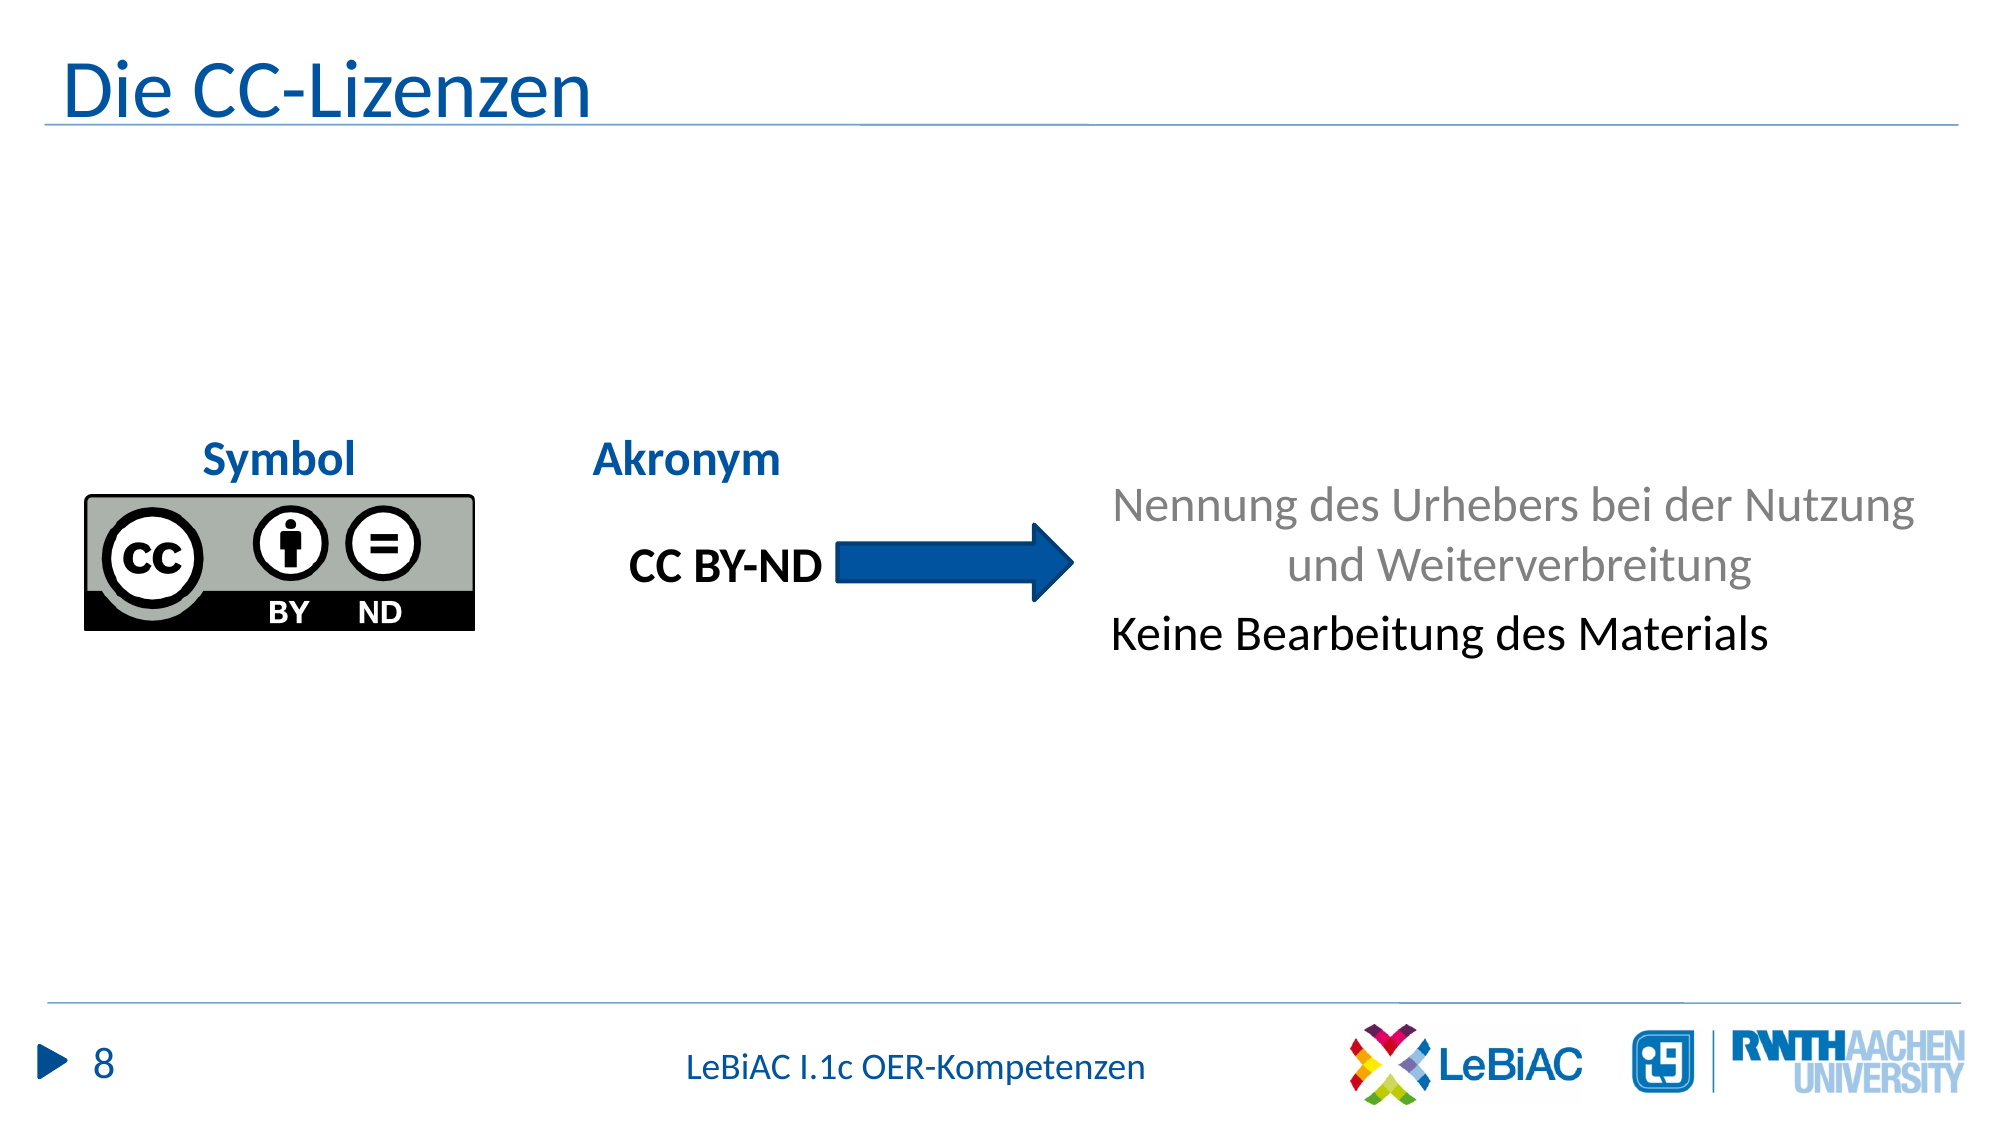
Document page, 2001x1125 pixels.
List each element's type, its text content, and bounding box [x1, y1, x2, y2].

picture [1350, 1024, 1582, 1105]
text_box CC BY-ND [614, 524, 838, 600]
text_box Nennung des Urhebers bei der Nutzung und Weiterverbreitung [1097, 464, 1942, 599]
picture [1631, 1028, 1966, 1094]
picture [84, 494, 475, 631]
text_box [837, 524, 1072, 601]
title Die CC-Lizenzen [47, 42, 1959, 125]
text_box Akronym [577, 417, 797, 493]
text_box Keine Bearbeitung des Materials [1096, 592, 1784, 668]
text_box Symbol [187, 417, 372, 493]
